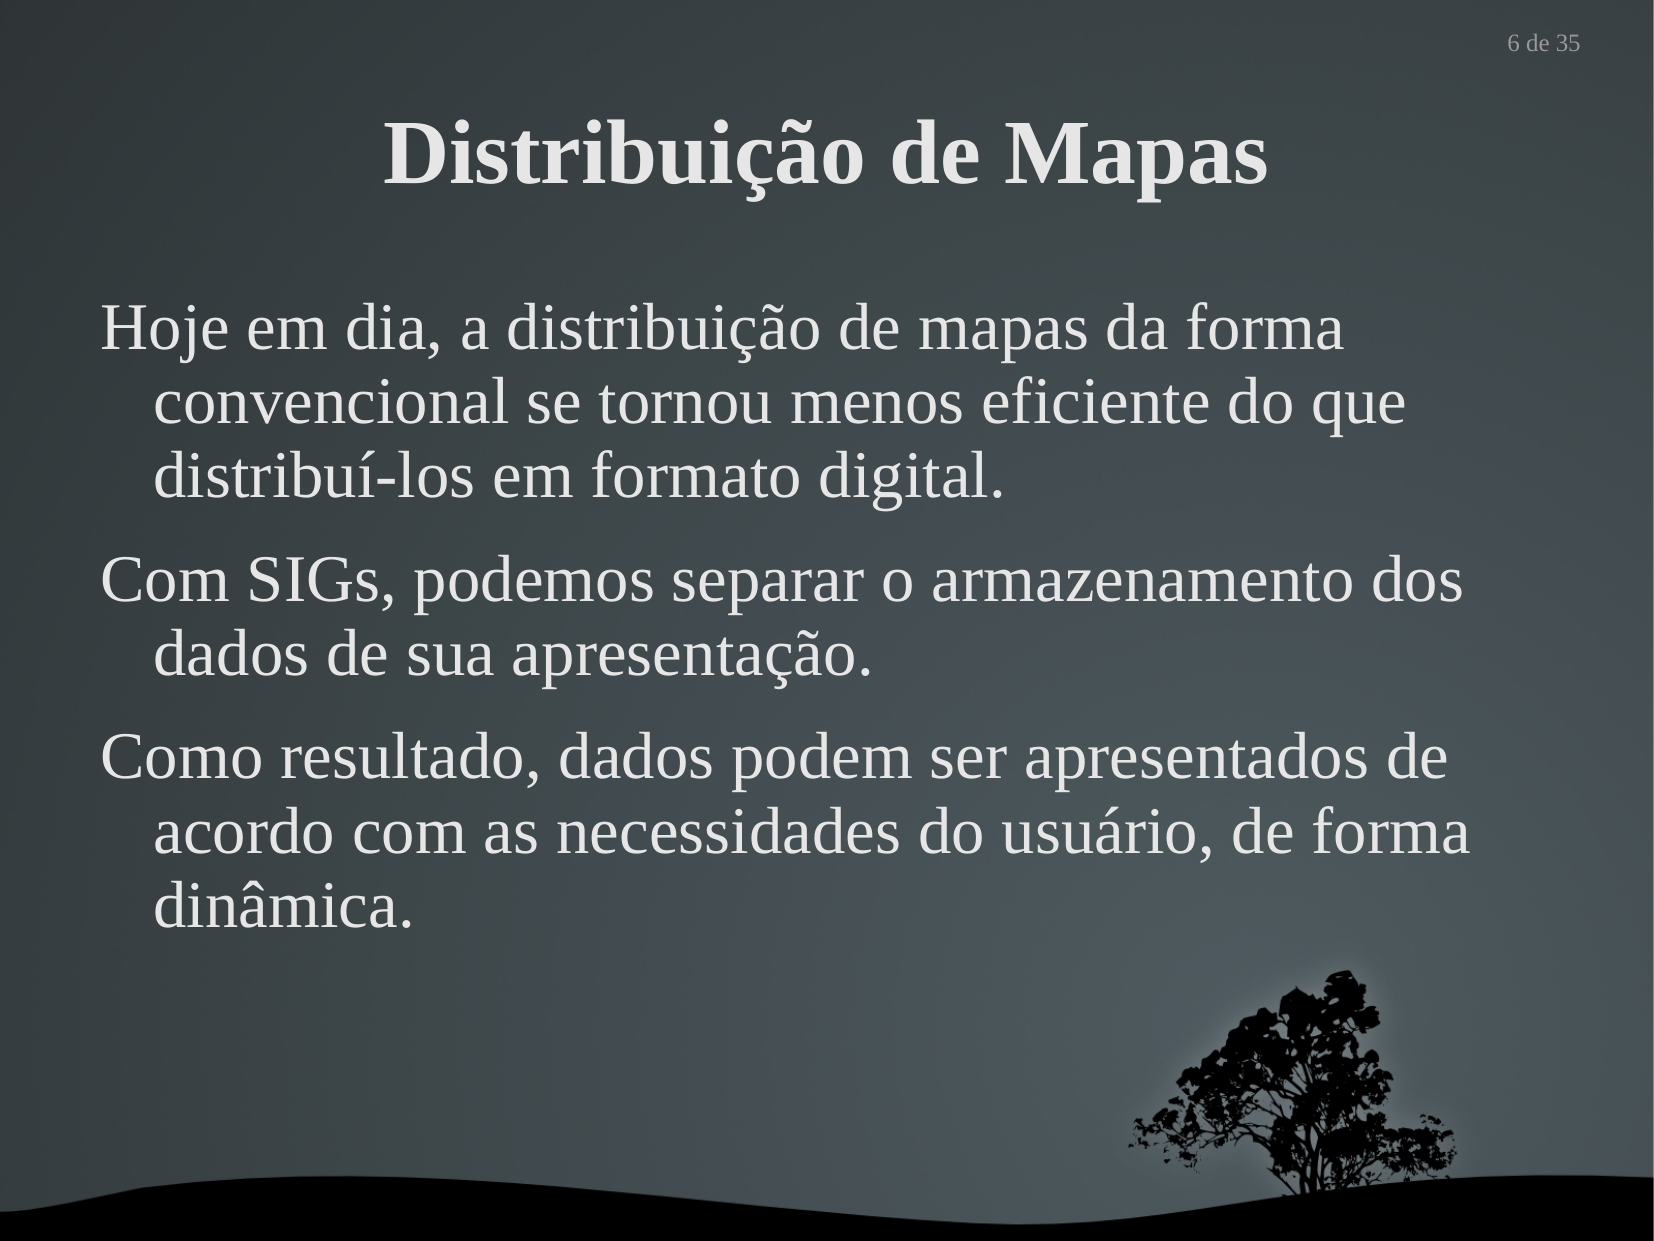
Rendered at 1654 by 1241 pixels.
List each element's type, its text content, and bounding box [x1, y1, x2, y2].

list Hoje em dia, a distribuição de mapas da forma convencional se tornou menos eficiente do que distribuí-los em formato digital. Com SIGs, podemos separar o armazenamento dos dados de sua apresentação. Como resultado, dados podem ser apresentados de acordo com as necessidades do usuário, de forma dinâmica. [82, 290, 1571, 1094]
title Distribuição de Mapas [82, 56, 1571, 250]
picture [0, 0, 1654, 1241]
